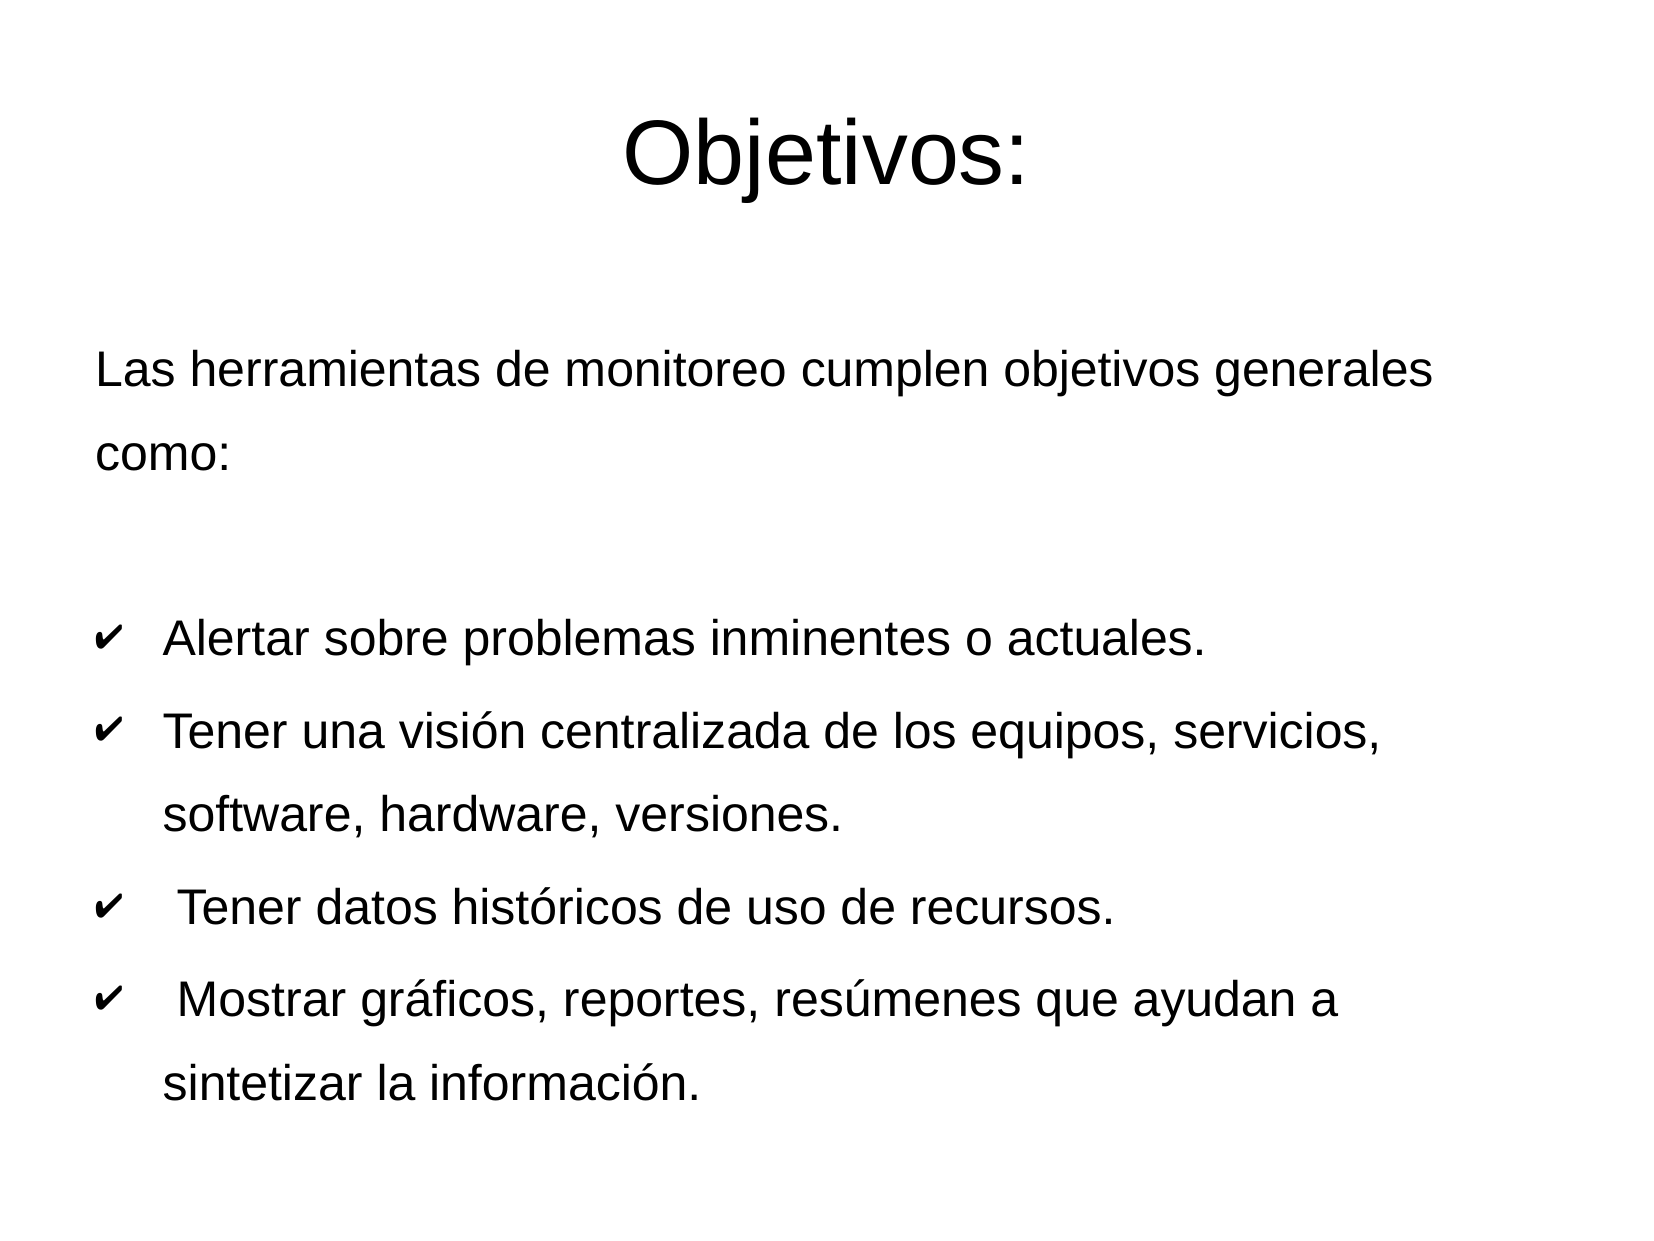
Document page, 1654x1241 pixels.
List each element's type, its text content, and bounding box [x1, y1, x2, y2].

text_box Las herramientas de monitoreo cumplen objetivos generales como: Alertar sobre problemas inminentes o actuales. Tener una visión centralizada de los equipos, servicios, software, hardware, versiones. Tener datos históricos de uso de recursos. Mostrar gráficos, reportes, resúmenes que ayudan a sintetizar la información. [71, 306, 1576, 1163]
title Objetivos: [82, 49, 1571, 257]
